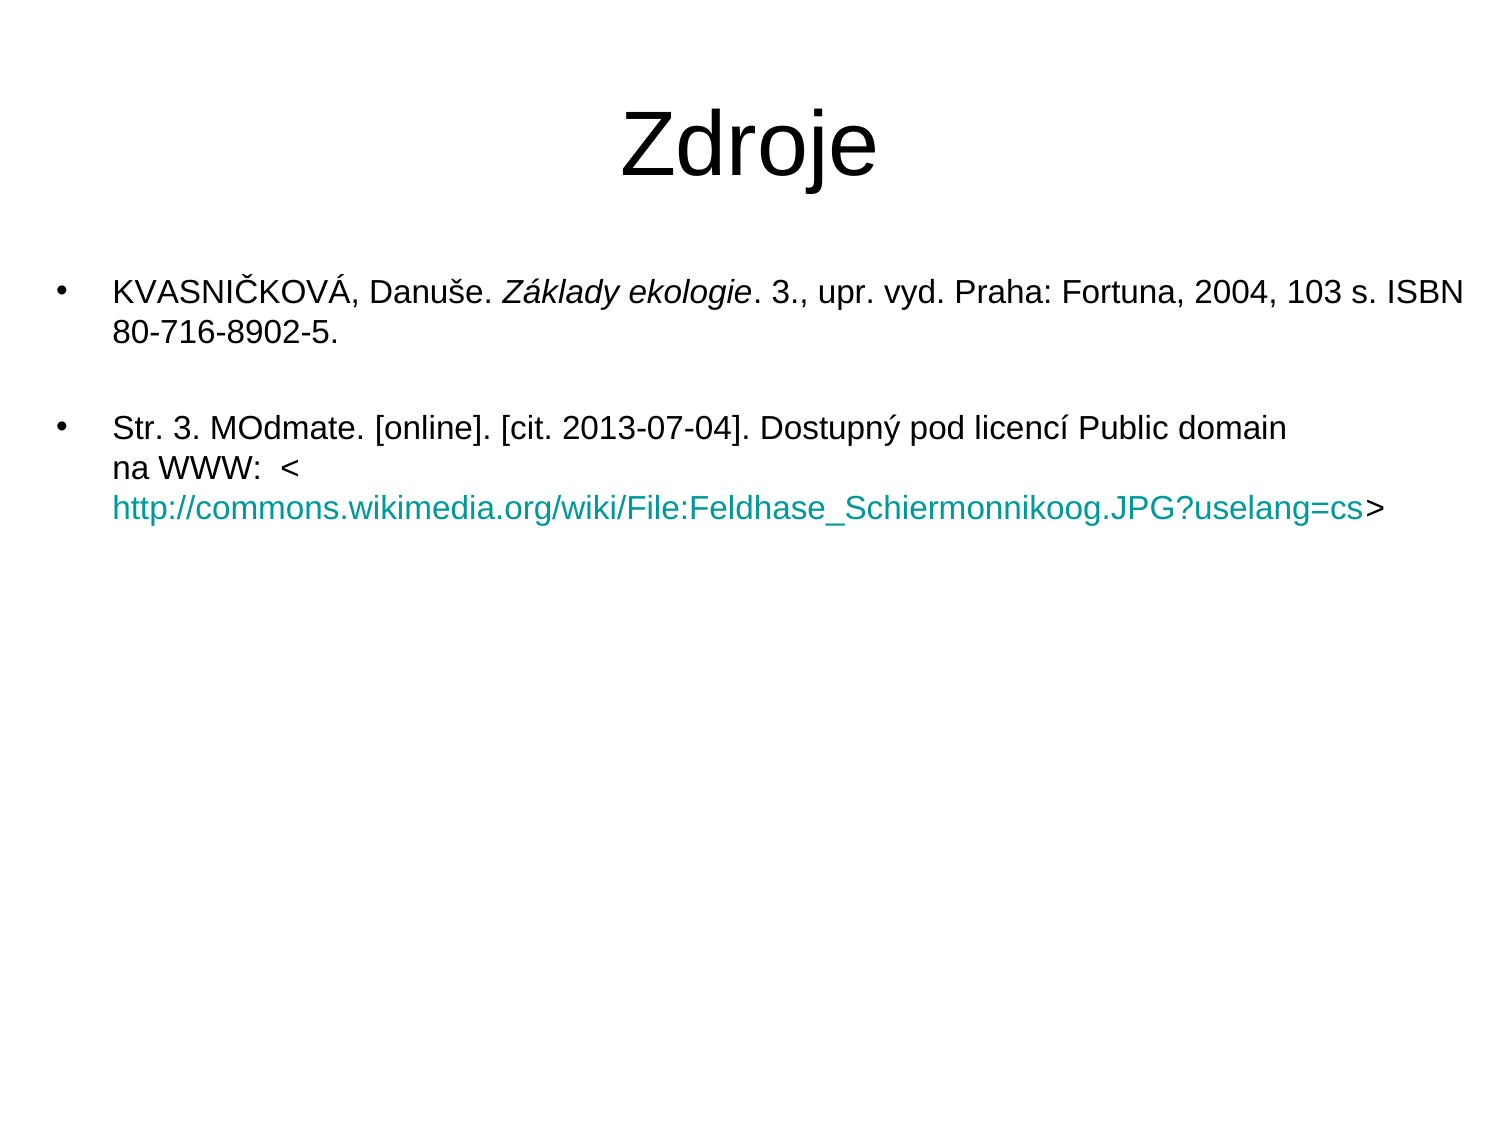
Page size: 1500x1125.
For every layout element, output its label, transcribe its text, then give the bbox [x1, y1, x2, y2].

title Zdroje [75, 45, 1426, 233]
list KVASNIČKOVÁ, Danuše. Základy ekologie. 3., upr. vyd. Praha: Fortuna, 2004, 103 s. ISBN 80-716-8902-5. Str. 3. MOdmate. [online]. [cit. 2013-07-04]. Dostupný pod licencí Public domain na WWW: <http://commons.wikimedia.org/wiki/File:Feldhase_Schiermonnikoog.JPG?uselang=cs> [41, 262, 1500, 1006]
